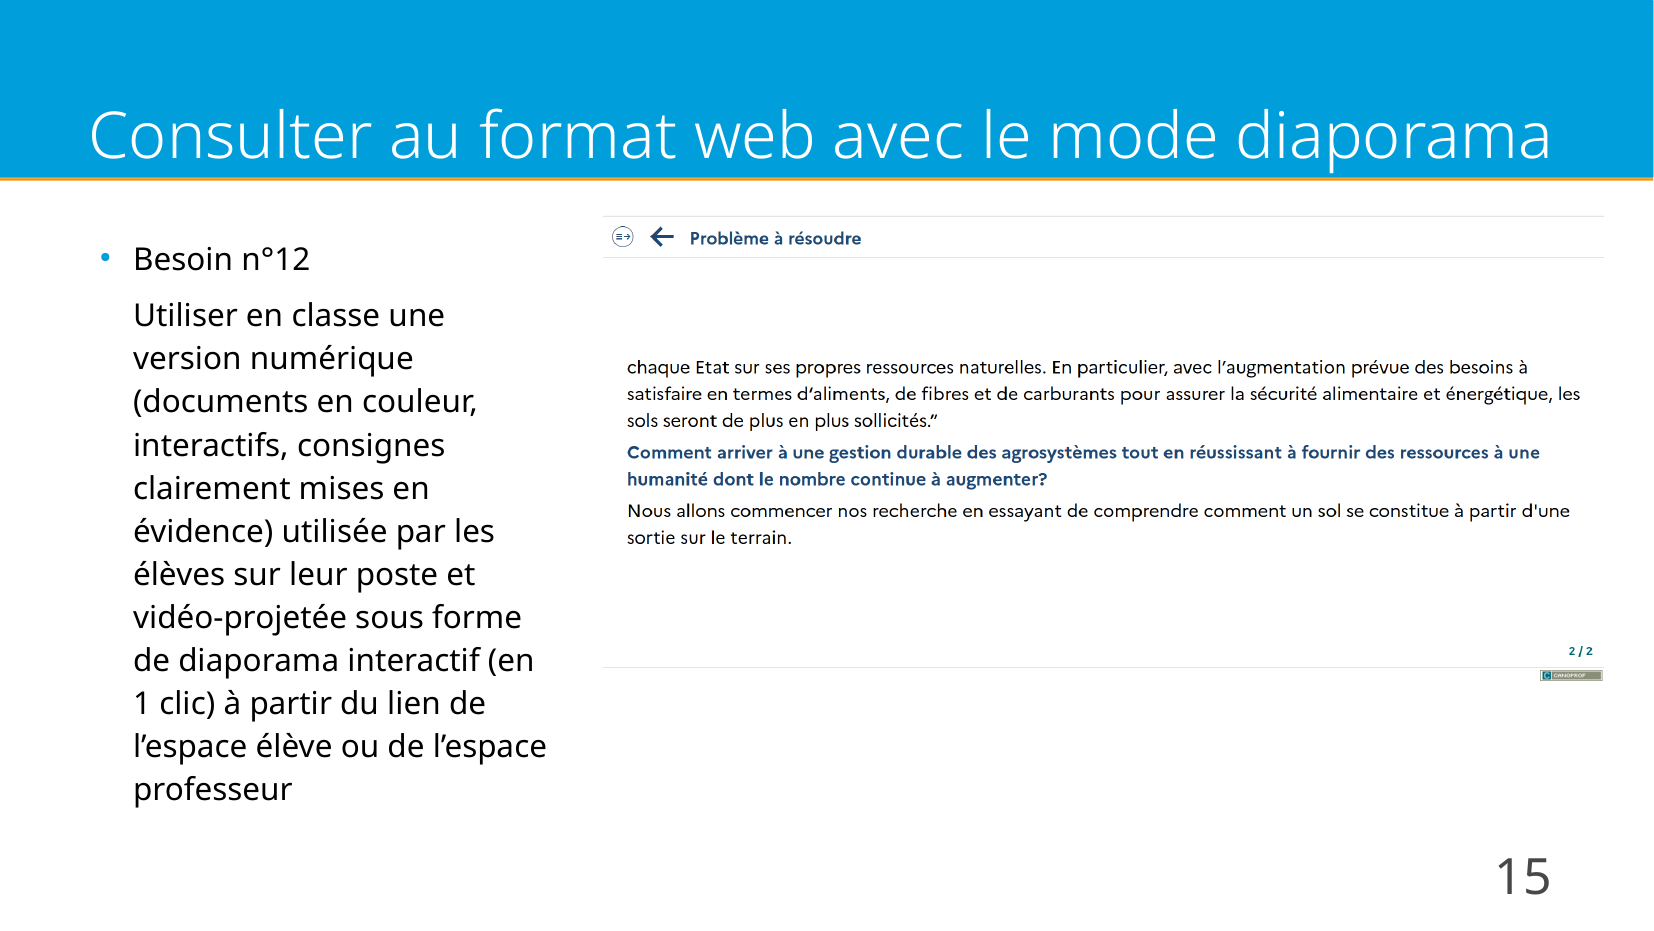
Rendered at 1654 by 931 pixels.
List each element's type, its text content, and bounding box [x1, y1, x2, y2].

picture [0, 181, 1654, 931]
list Besoin n°12 Utiliser en classe une version numérique (documents en couleur, interactifs, consignes clairement mises en évidence) utilisée par les élèves sur leur poste et vidéo-projetée sous forme de diaporama interactif (en 1 clic) à partir du lien de l’espace élève ou de l’espace professeur [88, 236, 562, 813]
title Consulter au format web avec le mode diaporama [88, 14, 1565, 178]
